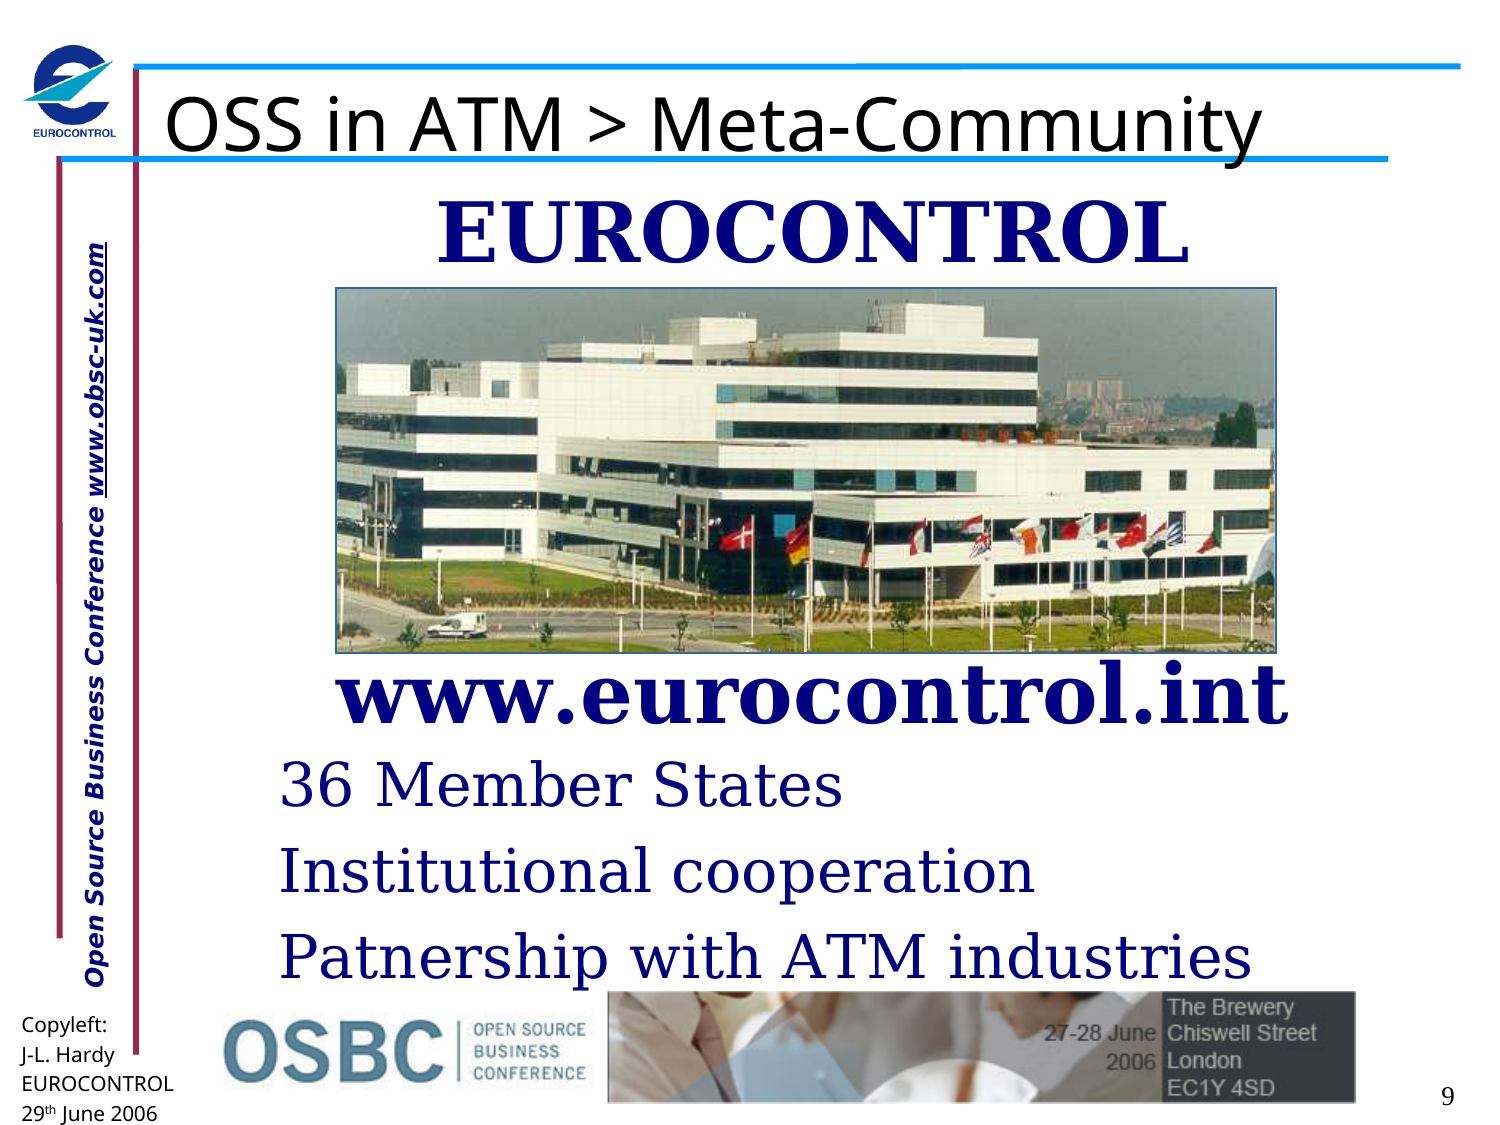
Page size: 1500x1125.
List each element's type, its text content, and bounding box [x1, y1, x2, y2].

list EUROCONTROL [261, 184, 1364, 349]
picture [336, 349, 1275, 652]
list www.eurocontrol.int 36 Member States Institutional cooperation Patnership with ATM industries [261, 645, 1364, 993]
picture [201, 991, 1356, 1104]
picture [22, 45, 116, 137]
